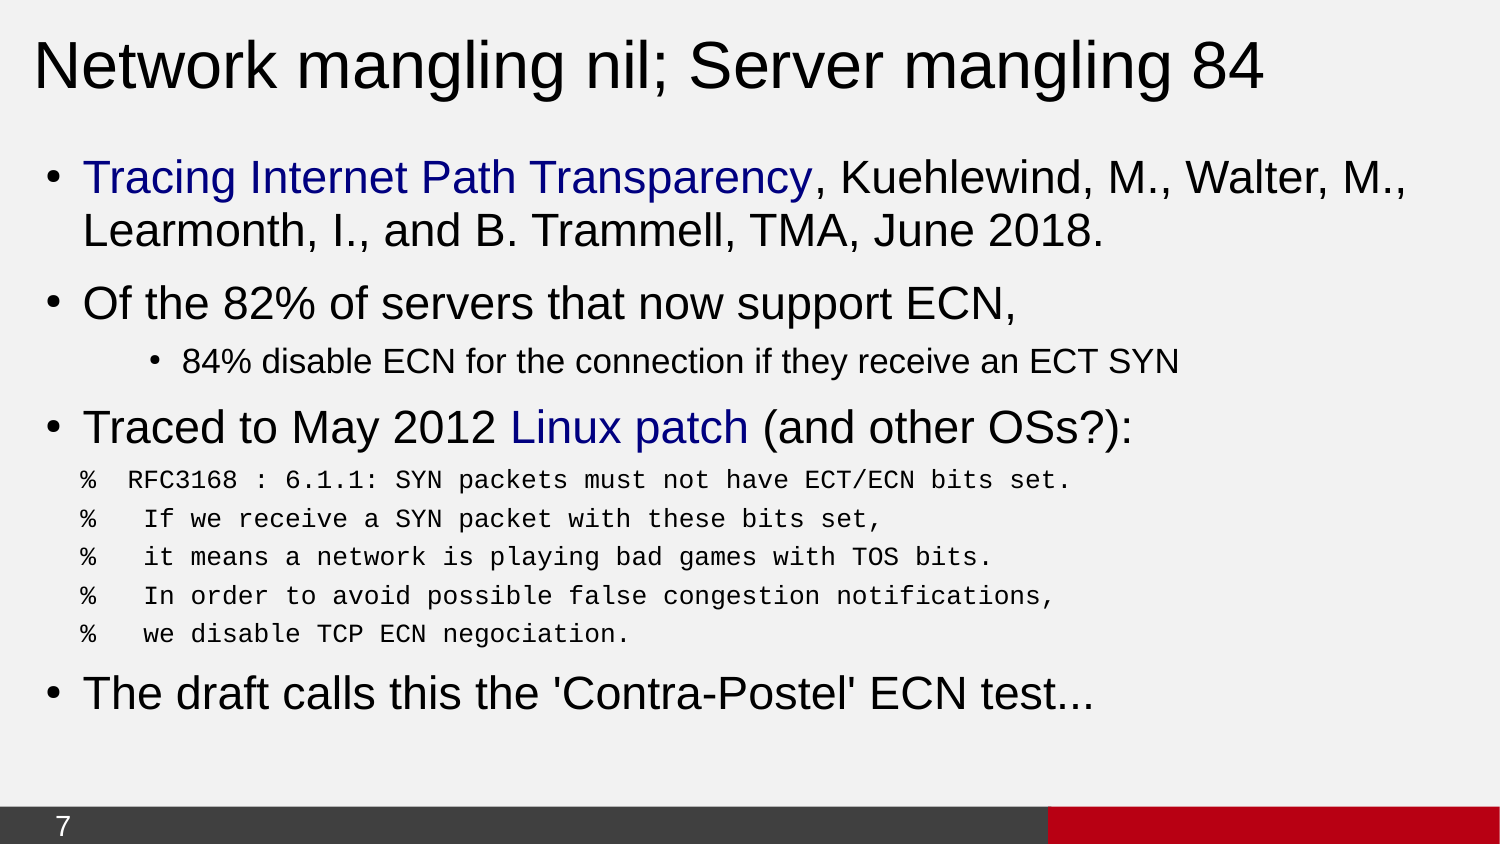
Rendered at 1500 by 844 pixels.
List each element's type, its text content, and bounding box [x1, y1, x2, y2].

title Network mangling nil; Server mangling 84 [33, 0, 1477, 131]
list Tracing Internet Path Transparency, Kuehlewind, M., Walter, M., Learmonth, I., and B. Trammell, TMA, June 2018. Of the 82% of servers that now support ECN, 84% disable ECN for the connection if they receive an ECT SYN Traced to May 2012 Linux patch (and other OSs?): % RFC3168 : 6.1.1: SYN packets must not have ECT/ECN bits set. % If we receive a SYN packet with these bits set, % it means a network is playing bad games with TOS bits. % In order to avoid possible false congestion notifications, % we disable TCP ECN negociation. The draft calls this the 'Contra-Postel' ECN test... [33, 151, 1410, 735]
